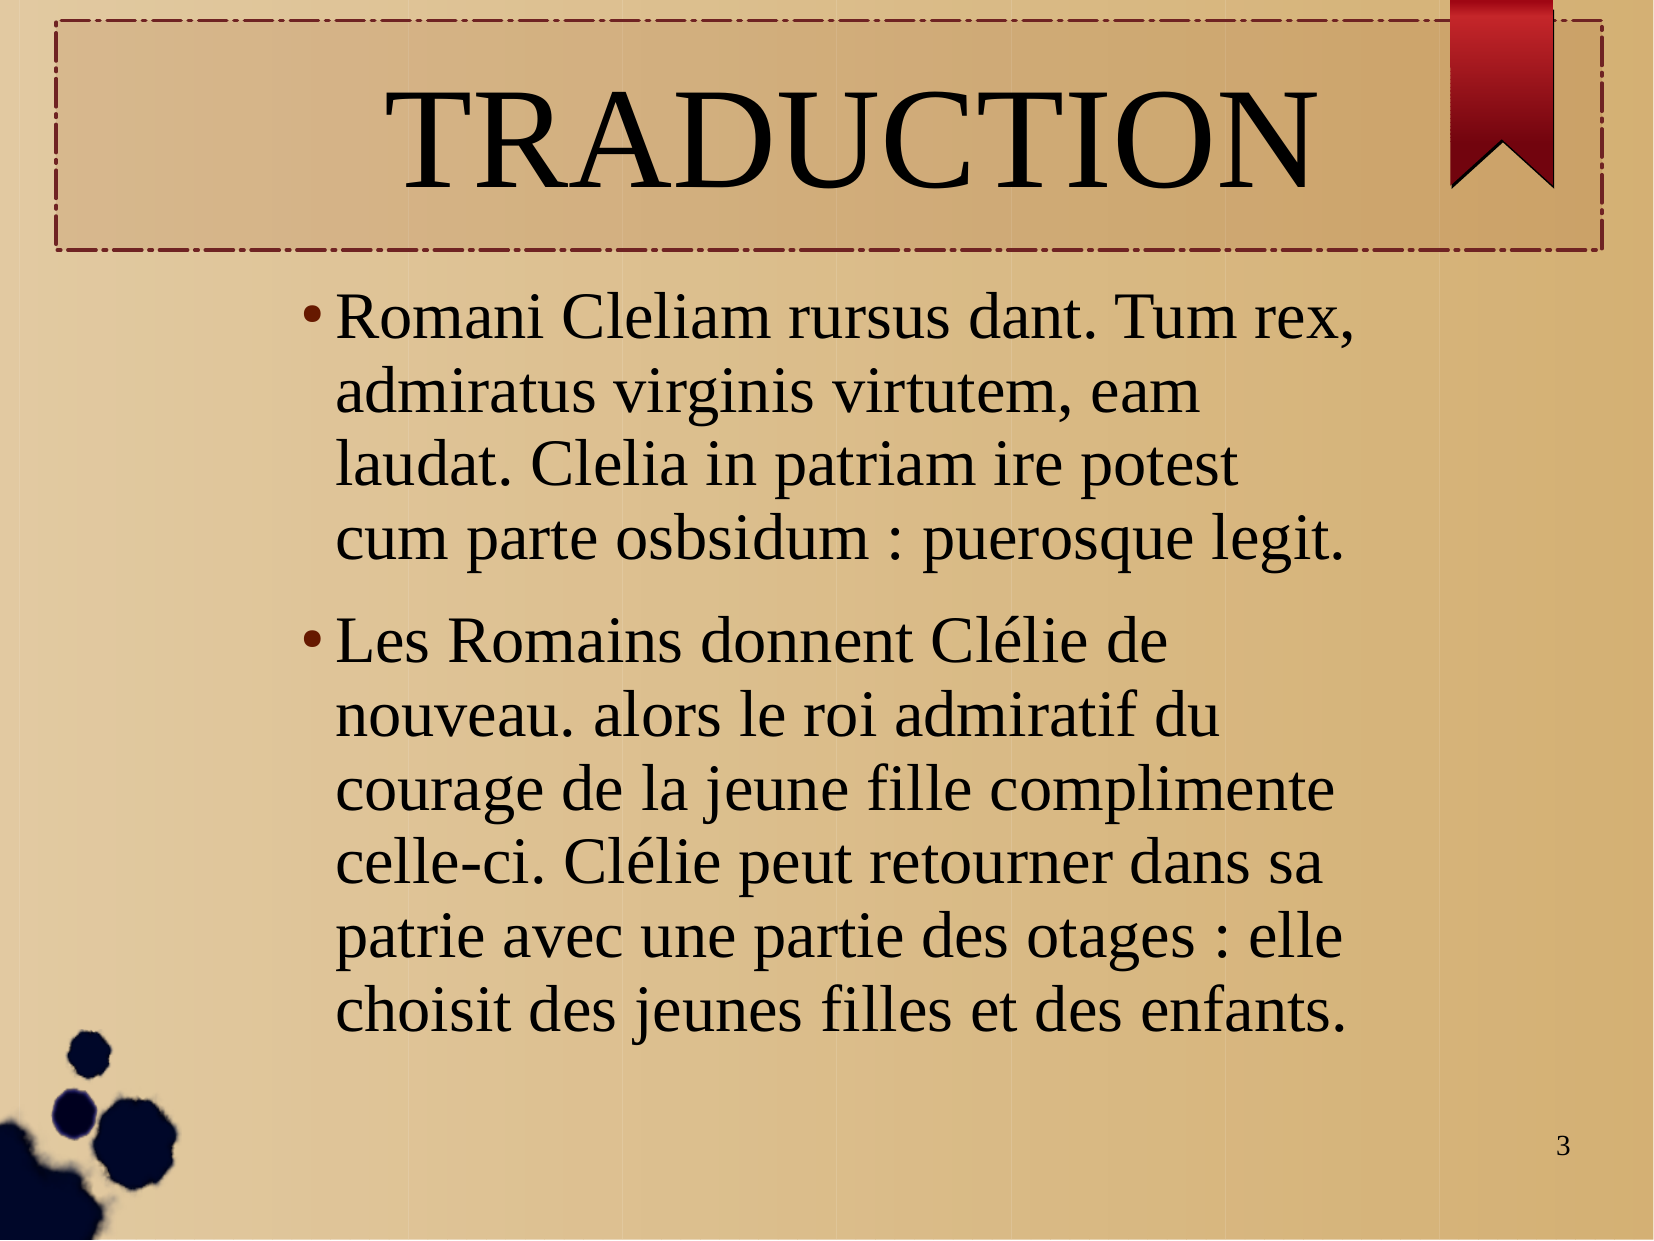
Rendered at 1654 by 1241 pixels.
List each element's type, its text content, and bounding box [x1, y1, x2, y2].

title TRADUCTION [312, 35, 1394, 243]
list Romani Cleliam rursus dant. Tum rex, admiratus virginis virtutem, eam laudat. Clelia in patriam ire potest cum parte osbsidum : puerosque legit. Les Romains donnent Clélie de nouveau. alors le roi admiratif du courage de la jeune fille complimente celle-ci. Clélie peut retourner dans sa patrie avec une partie des otages : elle choisit des jeunes filles et des enfants. [289, 279, 1372, 1078]
